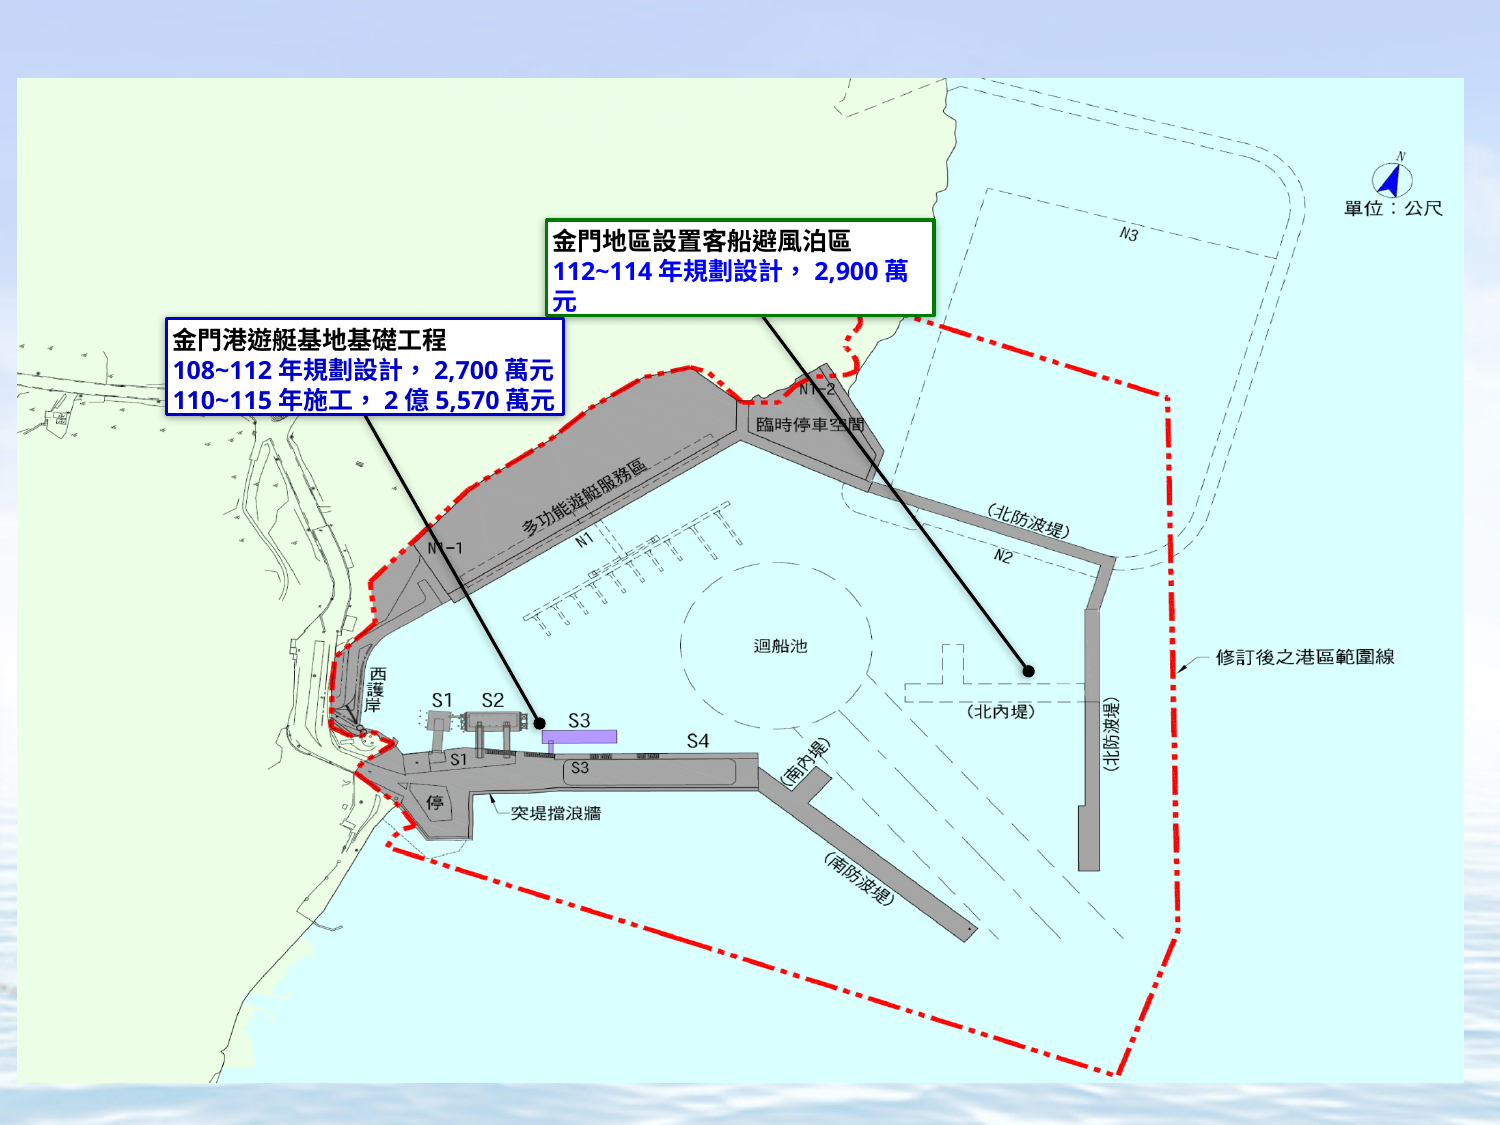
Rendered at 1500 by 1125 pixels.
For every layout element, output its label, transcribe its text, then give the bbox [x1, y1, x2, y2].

picture [0, 0, 1500, 1125]
text_box [365, 415, 540, 724]
slide_number <編號> [1074, 1083, 1425, 1100]
text_box 金門港遊艇基地基礎工程 108~112年規劃設計，2,700萬元 110~115年施工，2億5,570萬元 [166, 318, 564, 415]
text_box [762, 316, 1029, 672]
text_box 金門地區設置客船避風泊區 112~114年規劃設計，2,900萬元 [546, 220, 935, 316]
